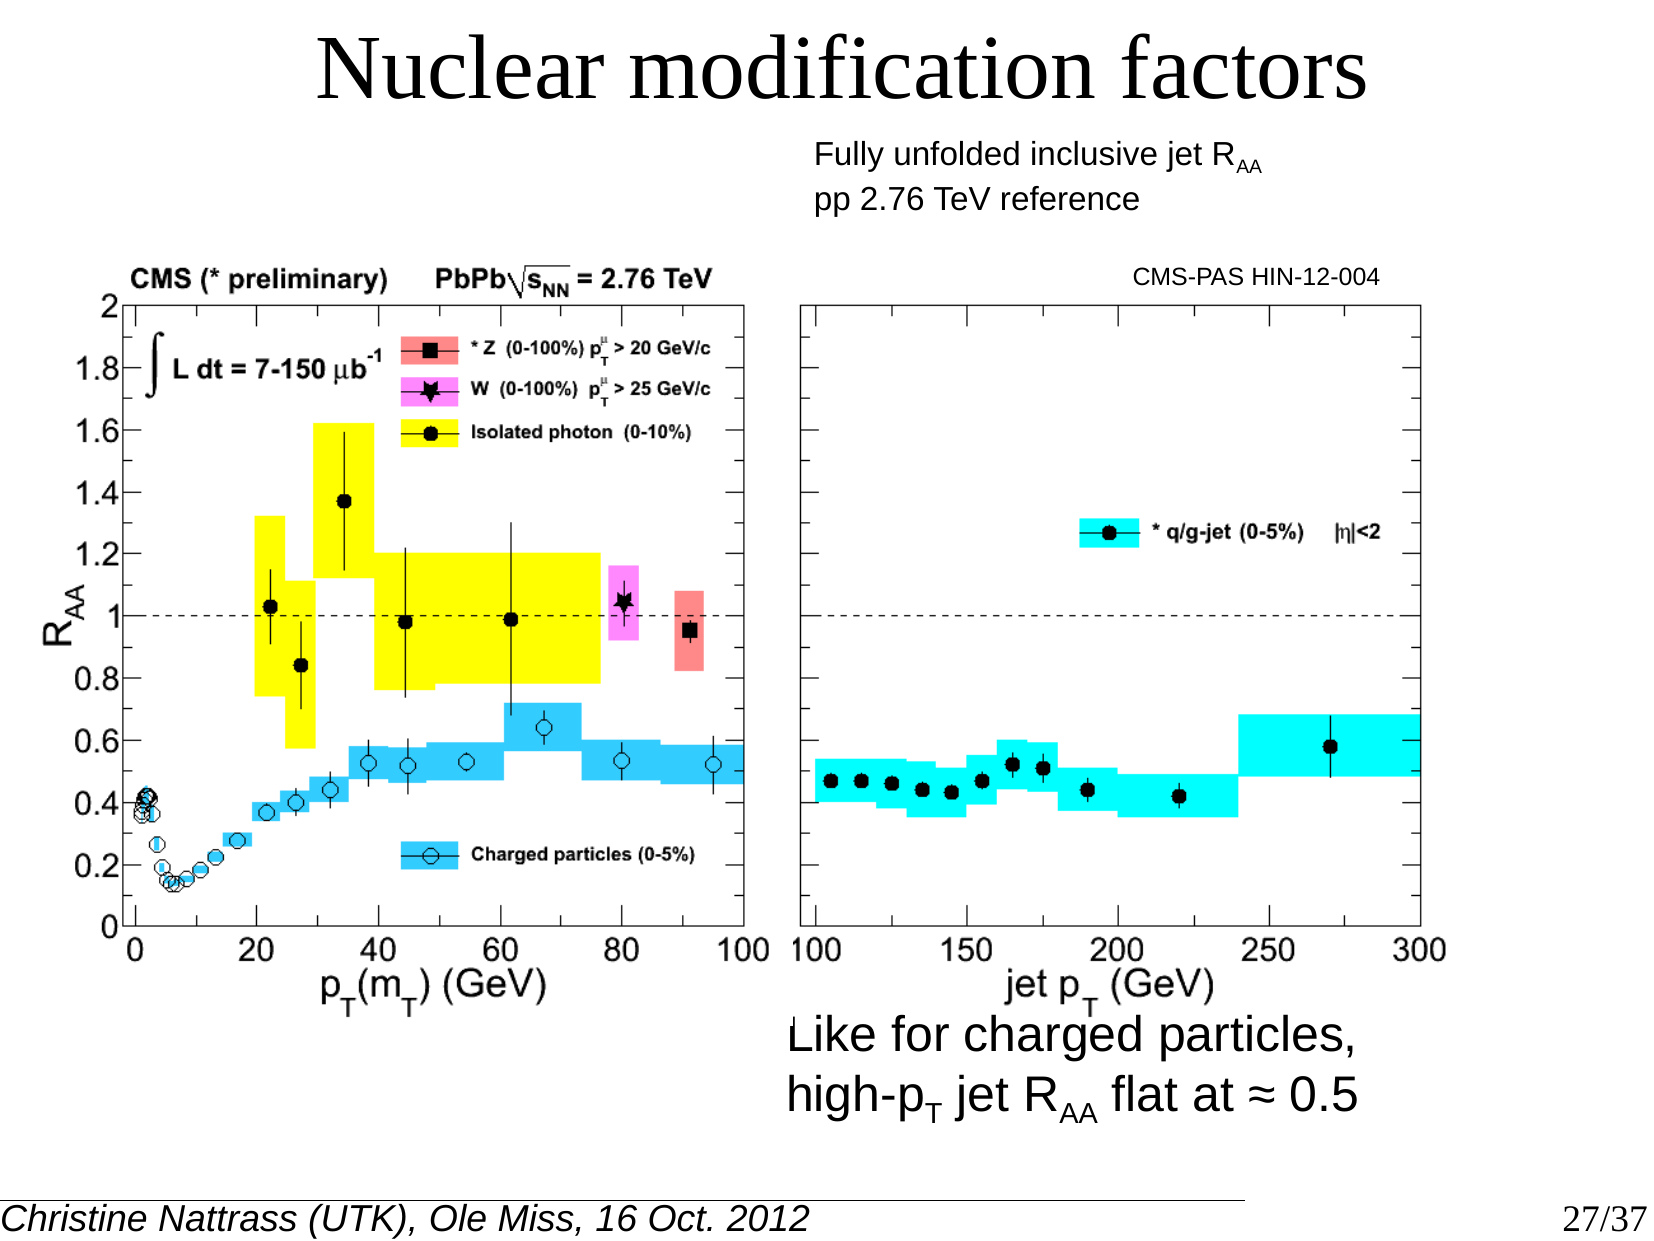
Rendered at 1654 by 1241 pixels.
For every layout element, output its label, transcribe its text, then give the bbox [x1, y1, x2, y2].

text_box Like for charged particles, high-pT jet RAA flat at ≈ 0.5 [771, 993, 1488, 1138]
title Nuclear modification factors [0, 0, 1653, 132]
picture [32, 198, 1546, 1026]
text_box Fully unfolded inclusive jet RAA pp 2.76 TeV reference [798, 124, 1433, 225]
text_box CMS-PAS HIN-12-004 [1117, 253, 1396, 299]
